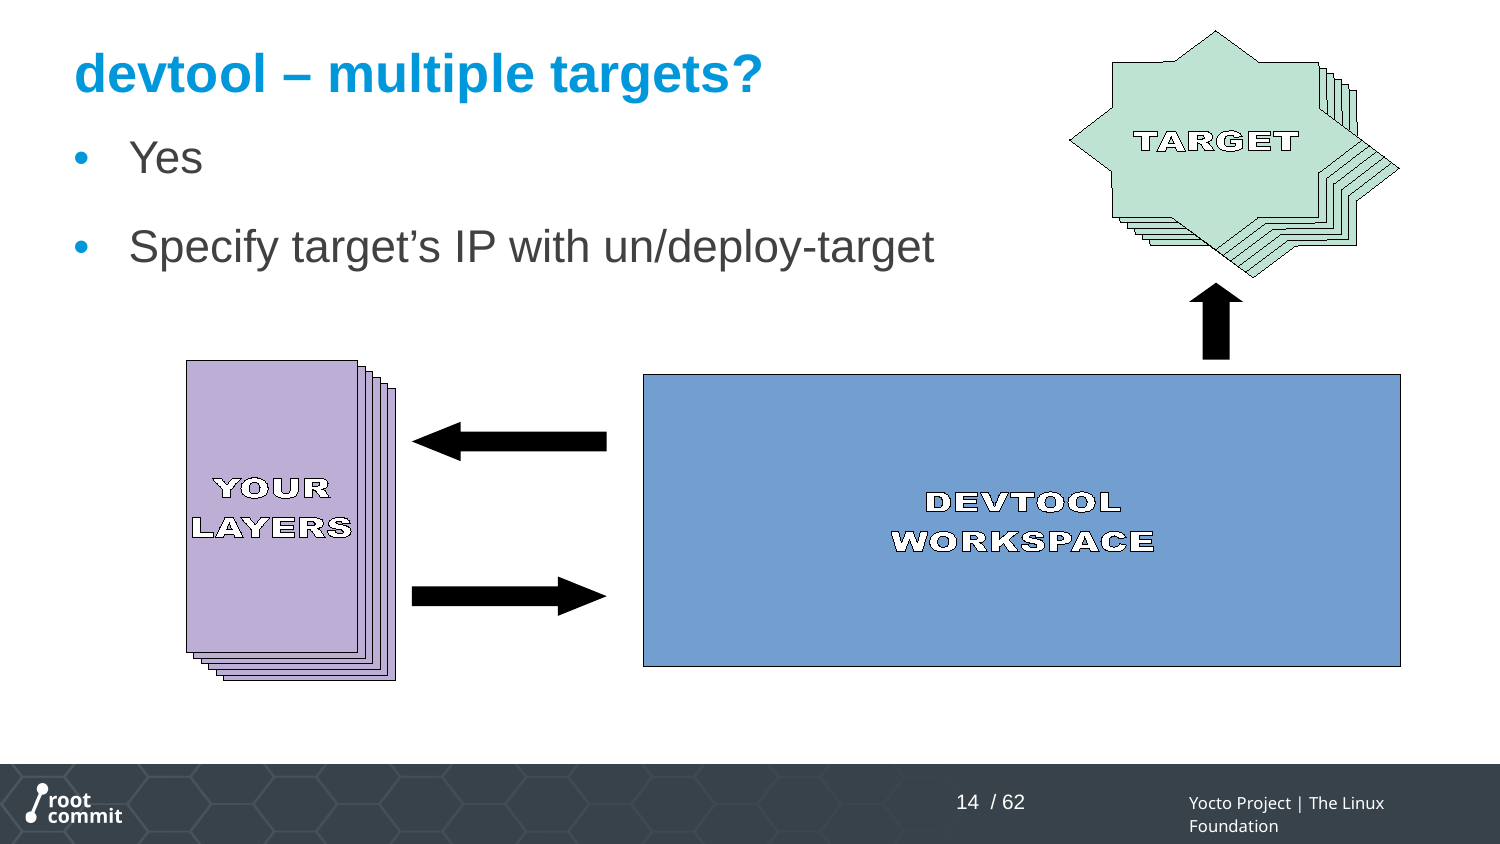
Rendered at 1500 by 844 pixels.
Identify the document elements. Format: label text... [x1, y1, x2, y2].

text_box [643, 374, 1401, 667]
picture [0, 0, 1500, 844]
text_box devtool – multiple targets? [74, 50, 1188, 132]
text_box [411, 576, 607, 616]
text_box Yes Specify target’s IP with un/deploy-target [72, 132, 1422, 738]
text_box [411, 421, 607, 462]
text_box devtool – multiple targets? [1244, 50, 1424, 159]
text_box [186, 360, 396, 681]
text_box [1189, 282, 1244, 360]
text_box [1069, 30, 1400, 278]
